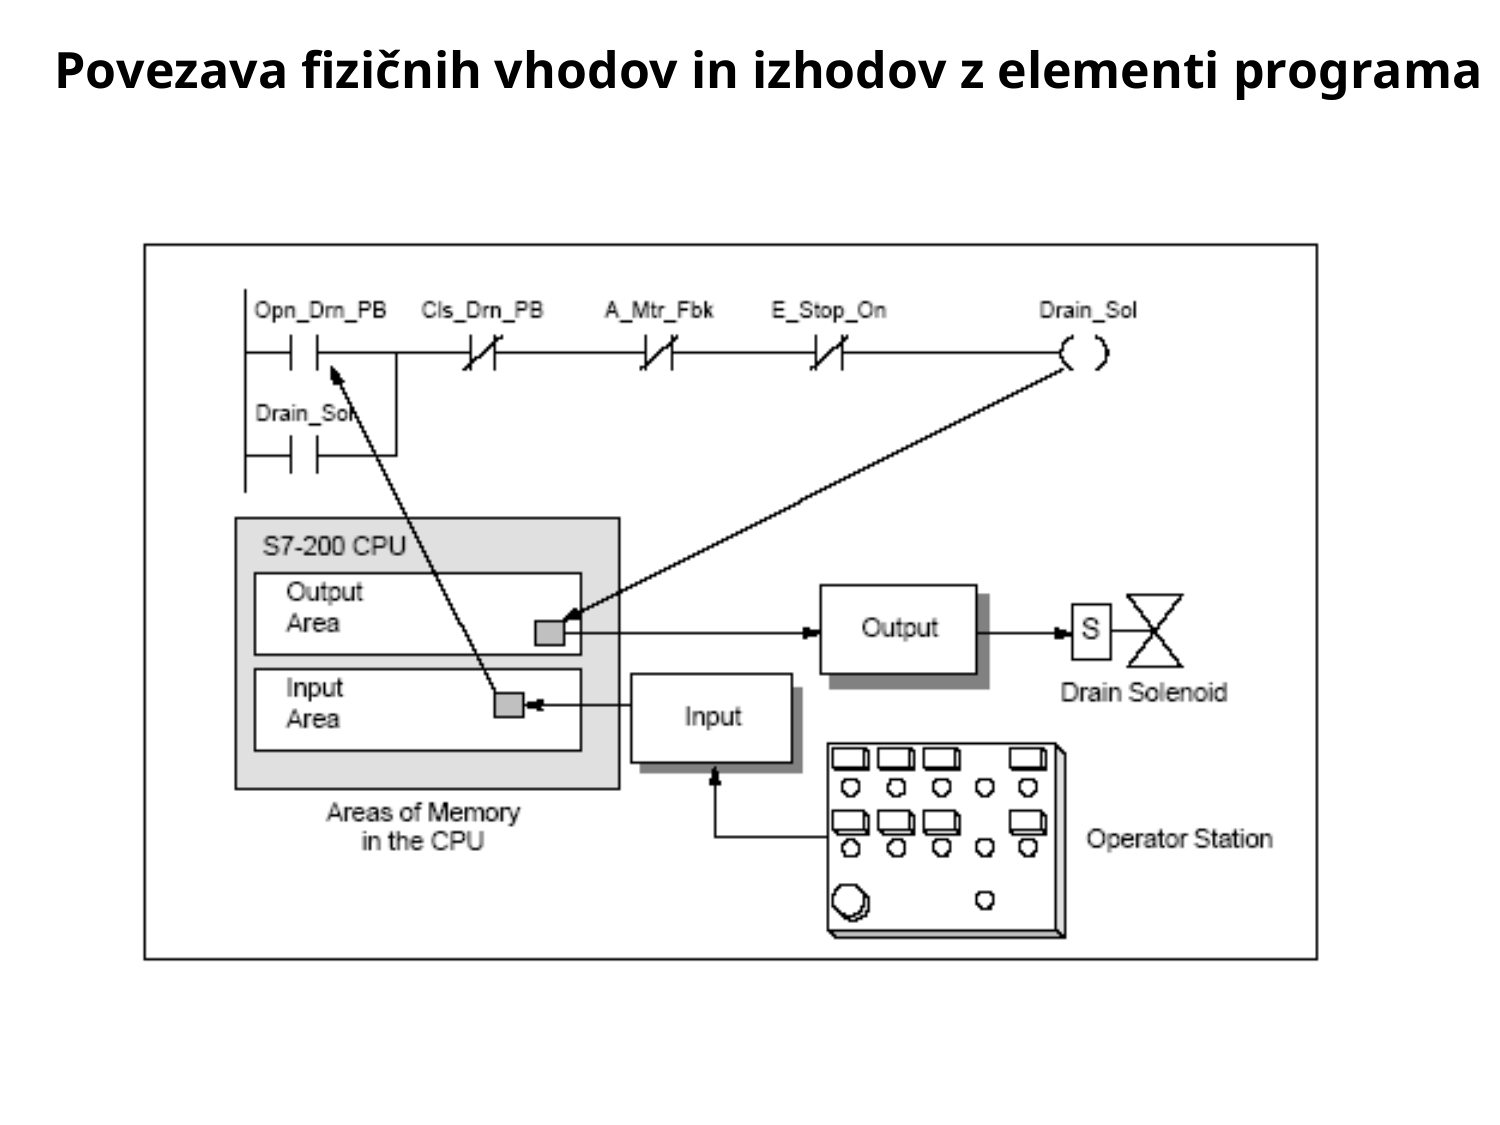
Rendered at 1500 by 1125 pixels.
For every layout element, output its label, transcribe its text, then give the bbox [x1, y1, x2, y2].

text_box Povezava fizičnih vhodov in izhodov z elementi programa [39, 30, 1498, 106]
picture [137, 237, 1326, 966]
